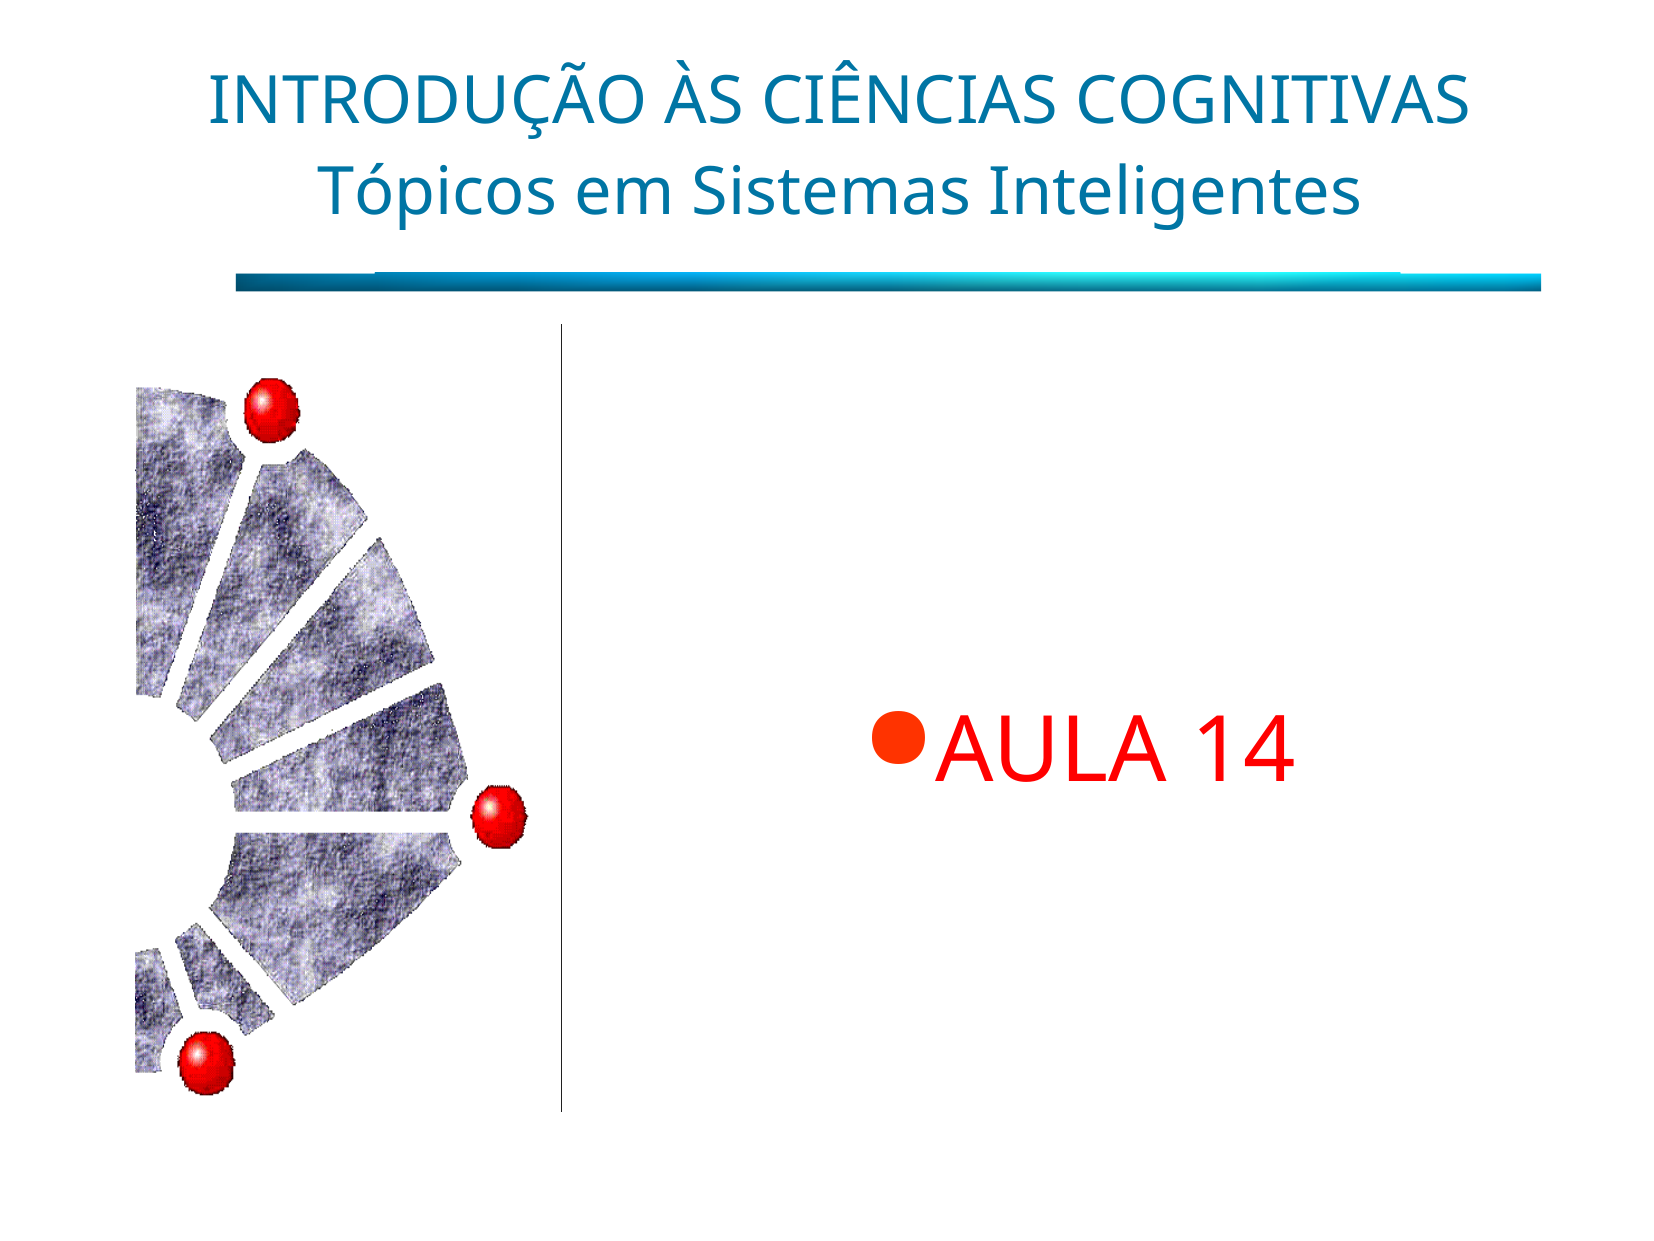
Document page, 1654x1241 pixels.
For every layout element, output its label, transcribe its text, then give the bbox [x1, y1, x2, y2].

chart [135, 324, 562, 1112]
title INTRODUÇÃO ÀS CIÊNCIAS COGNITIVAS Tópicos em Sistemas Inteligentes [61, 35, 1620, 250]
subtitle AULA 14 [553, 309, 1534, 1182]
picture [125, 272, 1654, 295]
